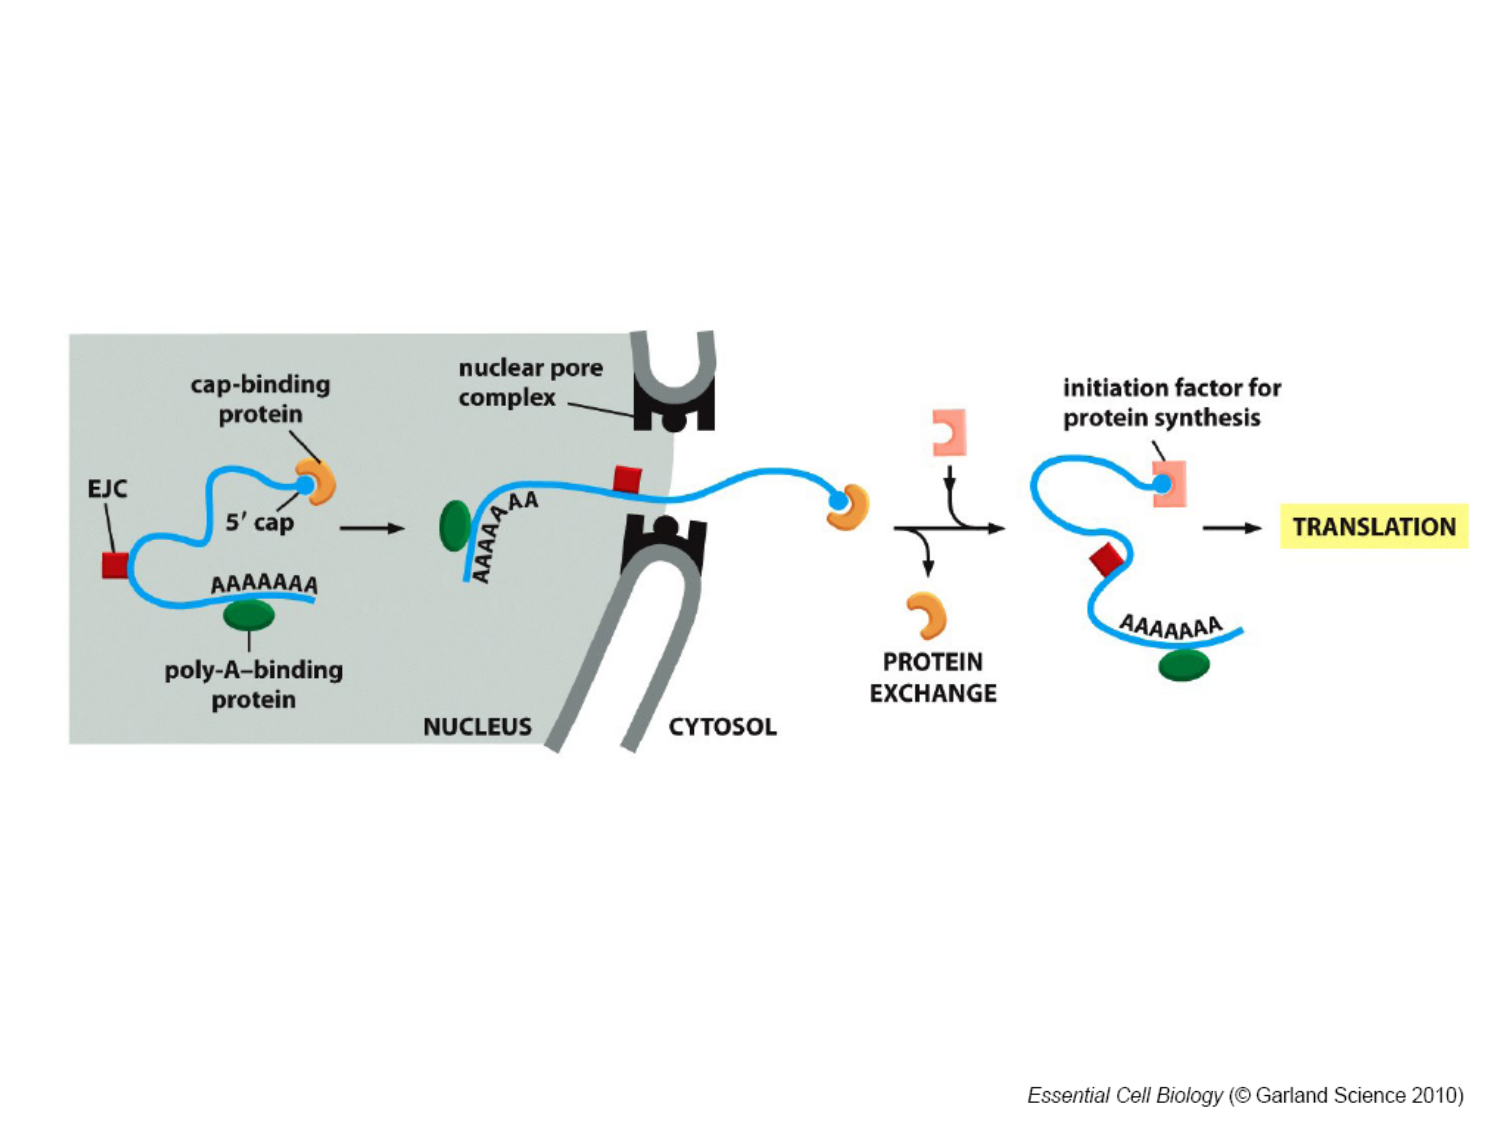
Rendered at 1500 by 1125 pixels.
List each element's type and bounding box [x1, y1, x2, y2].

picture [17, 294, 1500, 789]
picture [1023, 1074, 1473, 1124]
